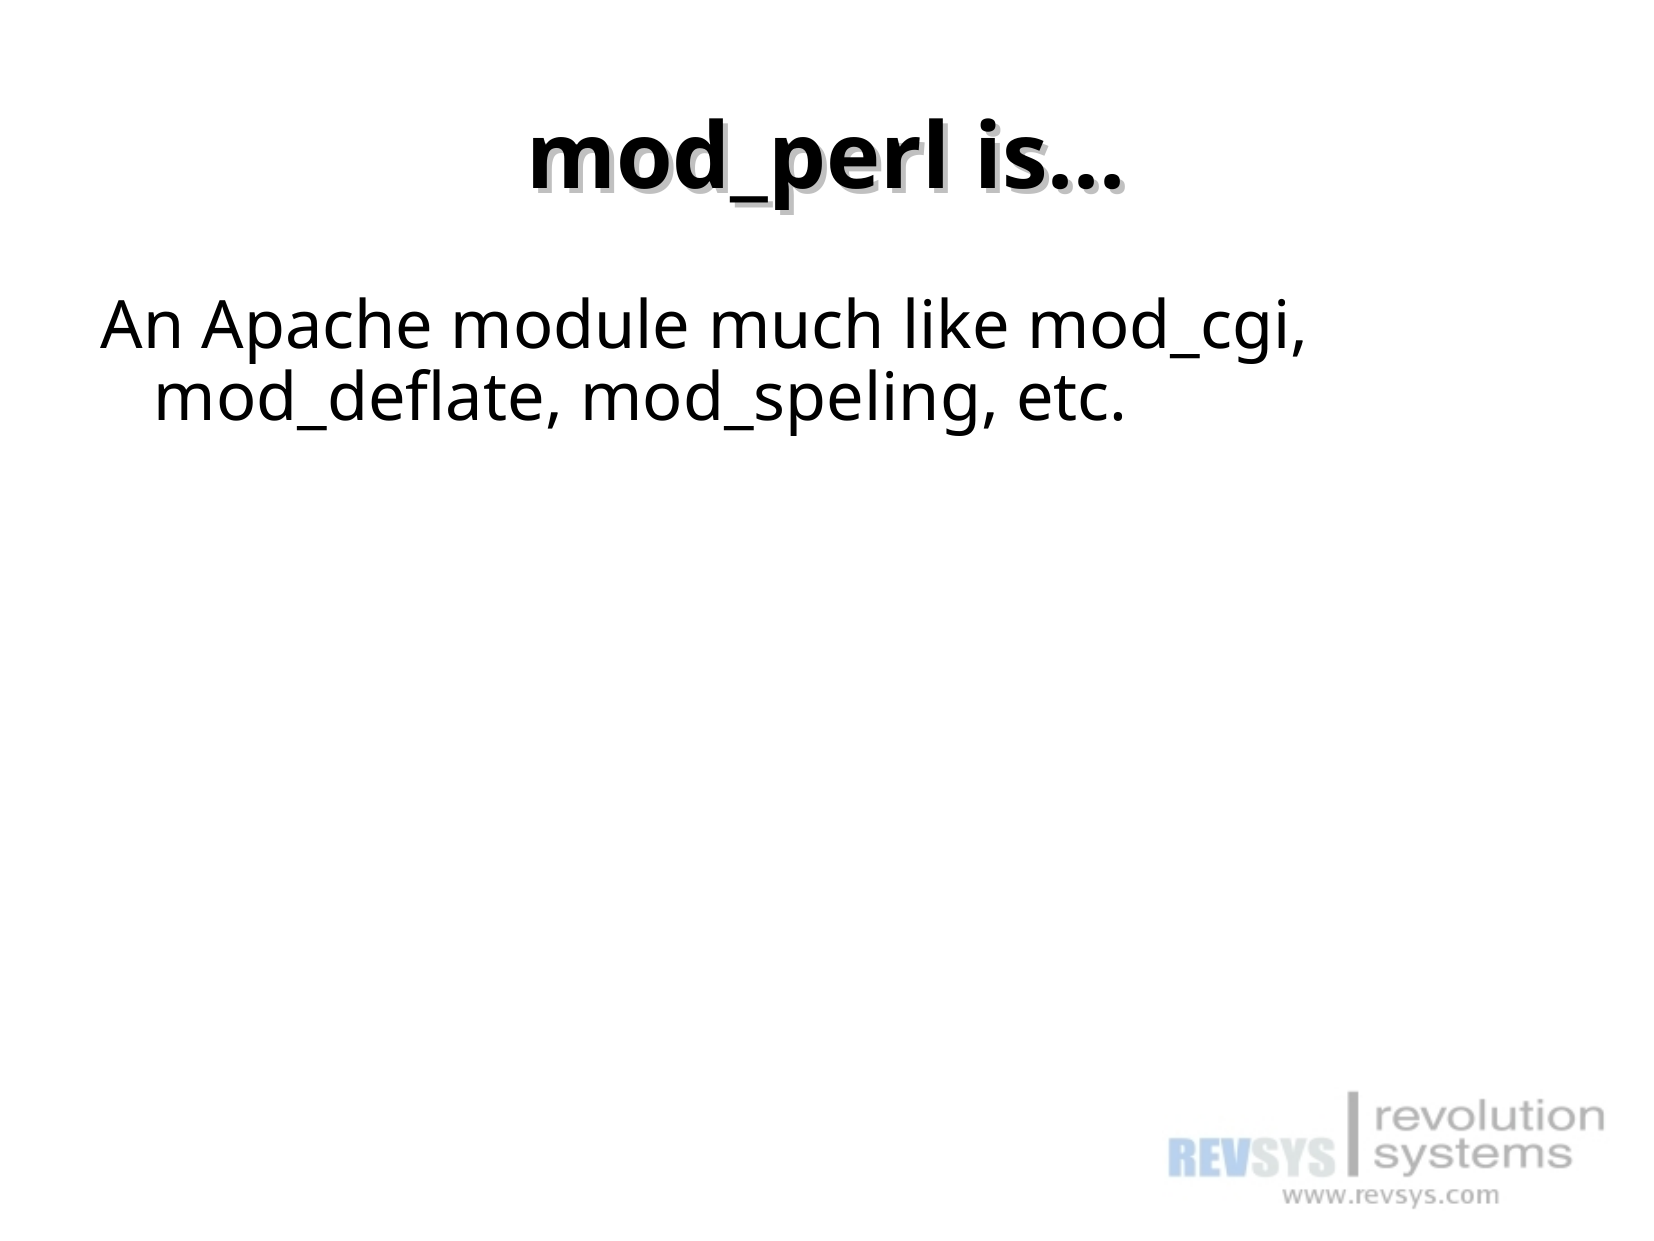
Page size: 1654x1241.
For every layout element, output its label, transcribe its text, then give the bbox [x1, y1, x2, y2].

list An Apache module much like mod_cgi, mod_deflate, mod_speling, etc. [82, 290, 1571, 1109]
picture [1162, 1087, 1613, 1211]
title mod_perl is... [82, 49, 1571, 257]
